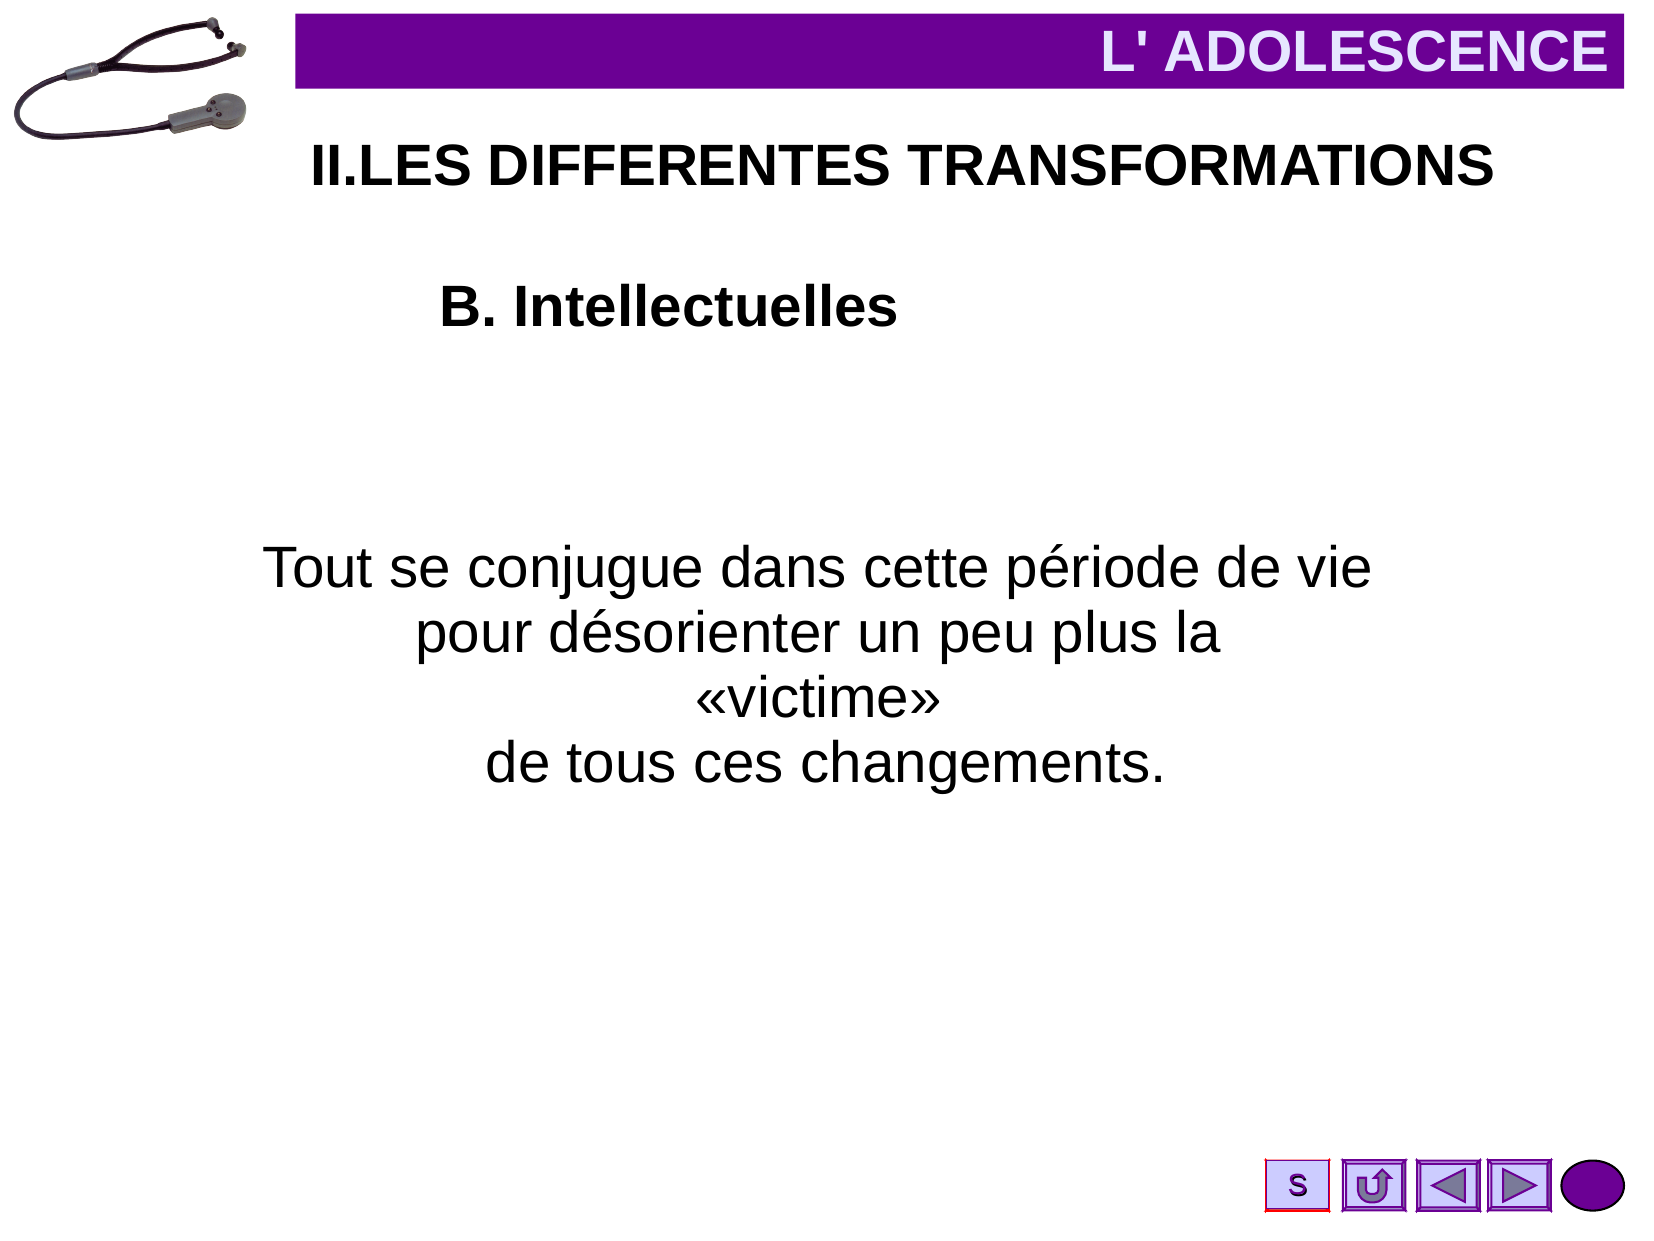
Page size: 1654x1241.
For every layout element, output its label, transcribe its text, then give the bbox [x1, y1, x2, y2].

text_box Tout se conjugue dans cette période de vie pour désorienter un peu plus la «victime» de tous ces changements. [147, 501, 1506, 827]
text_box B. Intellectuelles [424, 265, 916, 346]
text_box II.LES DIFFERENTES TRANSFORMATIONS [295, 125, 1510, 207]
text_box L' ADOLESCENCE [295, 13, 1625, 89]
text_box [1561, 1160, 1625, 1211]
picture [8, 8, 260, 153]
